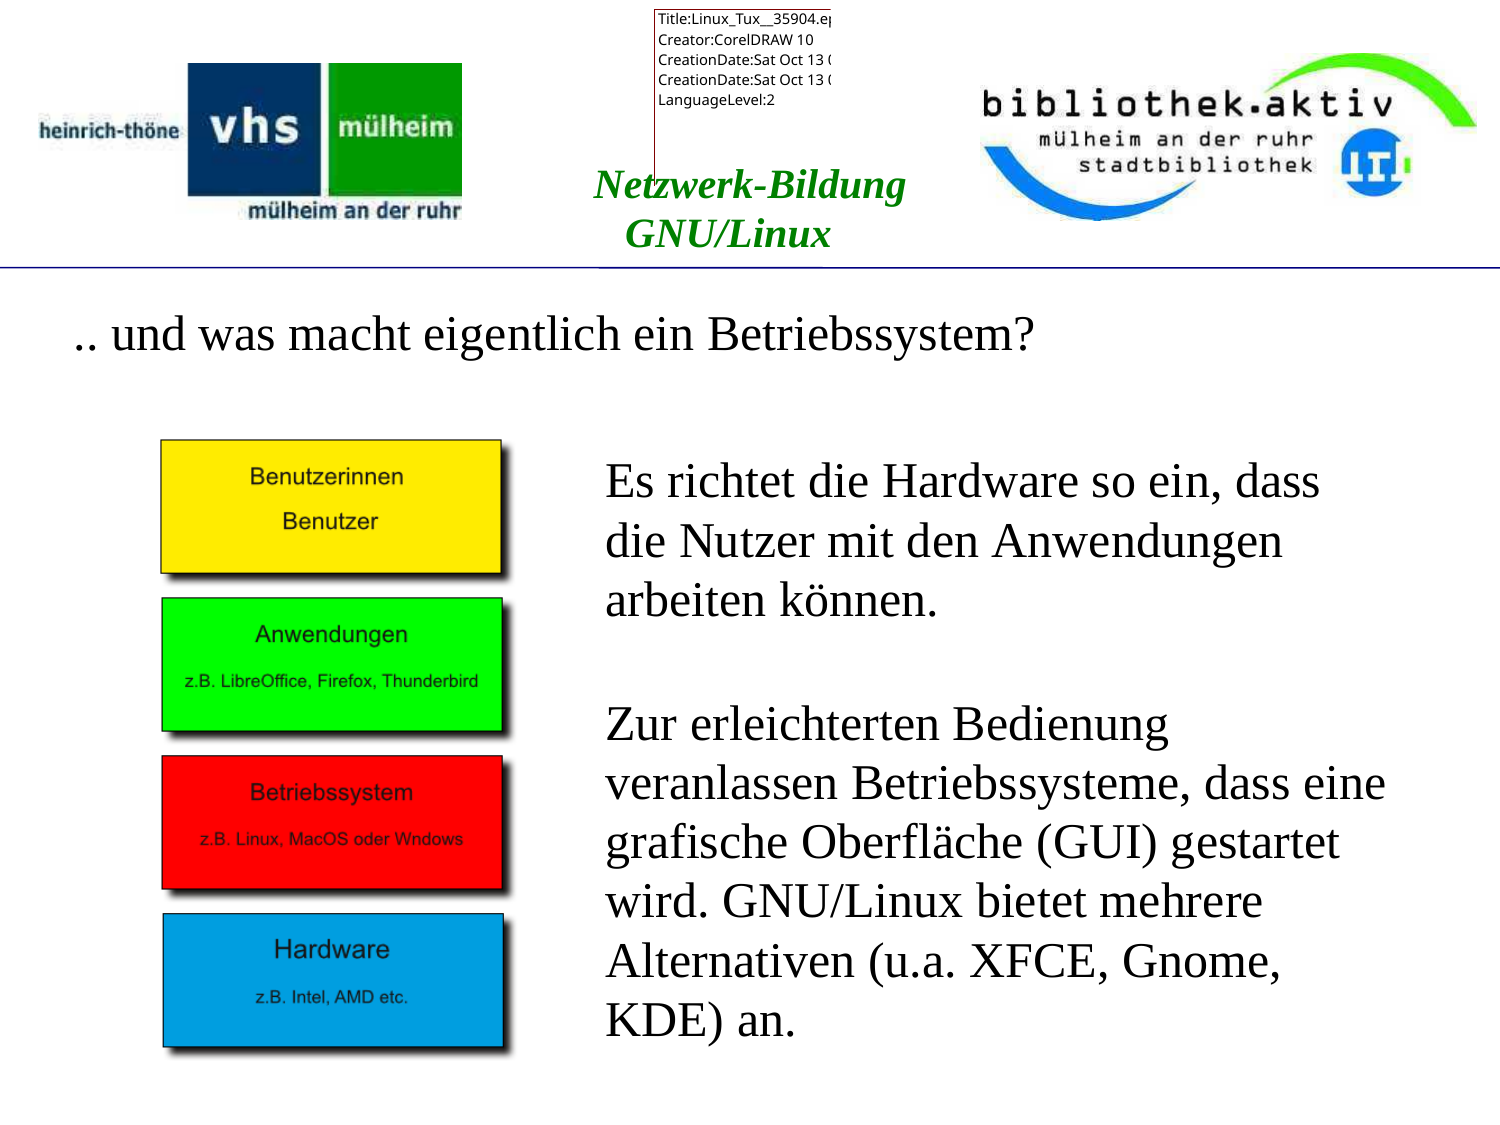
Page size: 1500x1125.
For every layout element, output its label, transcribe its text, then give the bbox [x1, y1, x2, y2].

text_box Zur erleichterten Bedienung veranlassen Betriebssysteme, dass eine grafische Oberfläche (GUI) gestartet wird. GNU/Linux bietet mehrere Alternativen (u.a. XFCE, Gnome, KDE) an. [590, 685, 1418, 1056]
text_box .. und was macht eigentlich ein Betriebssystem? [59, 295, 1123, 371]
picture [980, 53, 1477, 221]
picture [653, 8, 831, 151]
text_box Netzwerk-Bildung GNU/Linux [578, 151, 934, 266]
text_box Es richtet die Hardware so ein, dass die Nutzer mit den Anwendungen arbeiten können. [590, 442, 1400, 637]
picture [38, 63, 462, 220]
picture [147, 407, 532, 1080]
